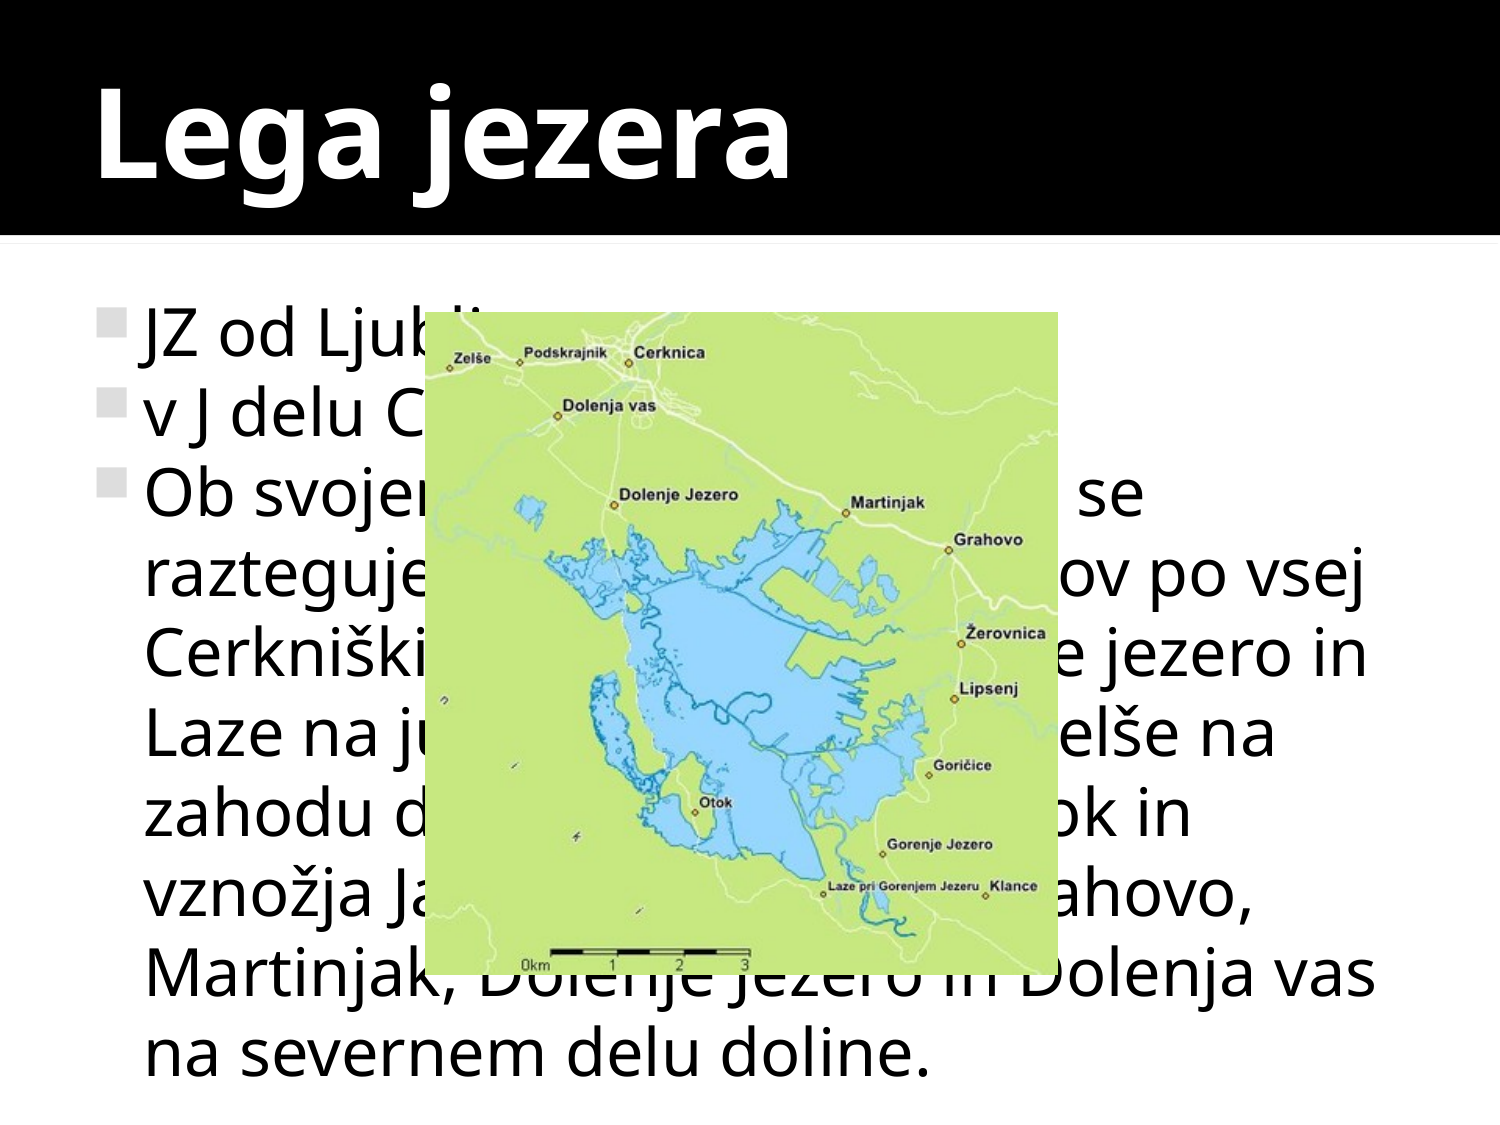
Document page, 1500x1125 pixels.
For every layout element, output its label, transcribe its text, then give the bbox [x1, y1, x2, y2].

picture [425, 312, 1058, 975]
list JZ od Ljubljane. v J delu Cerkniškega polja Ob svojem polnem vodostaju se razteguje ob vznožju Javornikov po vsej Cerkniški dolini od vasi Gornje jezero in Laze na jugovzhodu do vasi Želše na zahodu doline, ter od vasi Otok in vznožja Javornikov do vasi Grahovo, Martinjak, Dolenje Jezero in Dolenja vas na severnem delu doline. [62, 275, 1413, 1034]
title Lega jezera [75, 25, 1425, 231]
